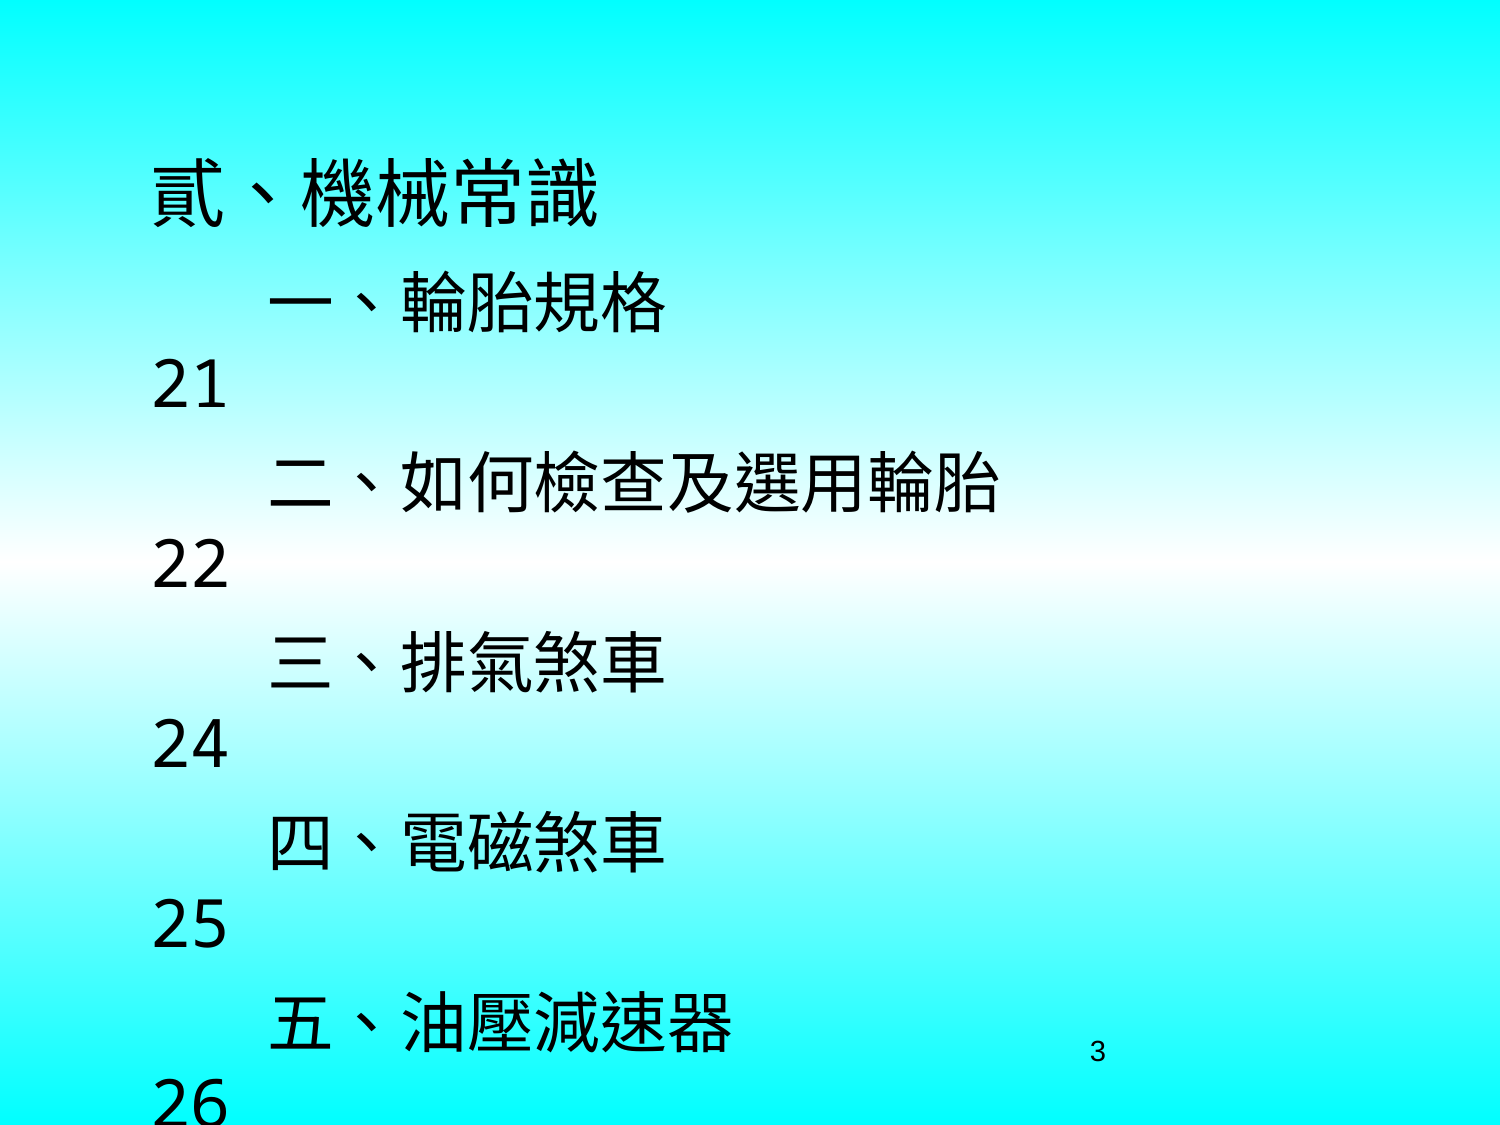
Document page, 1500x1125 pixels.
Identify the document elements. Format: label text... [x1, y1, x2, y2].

text_box 貳、機械常識 一、輪胎規格 21 二、如何檢查及選用輪胎 22 三、排氣煞車 24 四、電磁煞車 25 五、油壓減速器 26 六、行車記錄器 27 參、結論 29 [136, 114, 1459, 1125]
